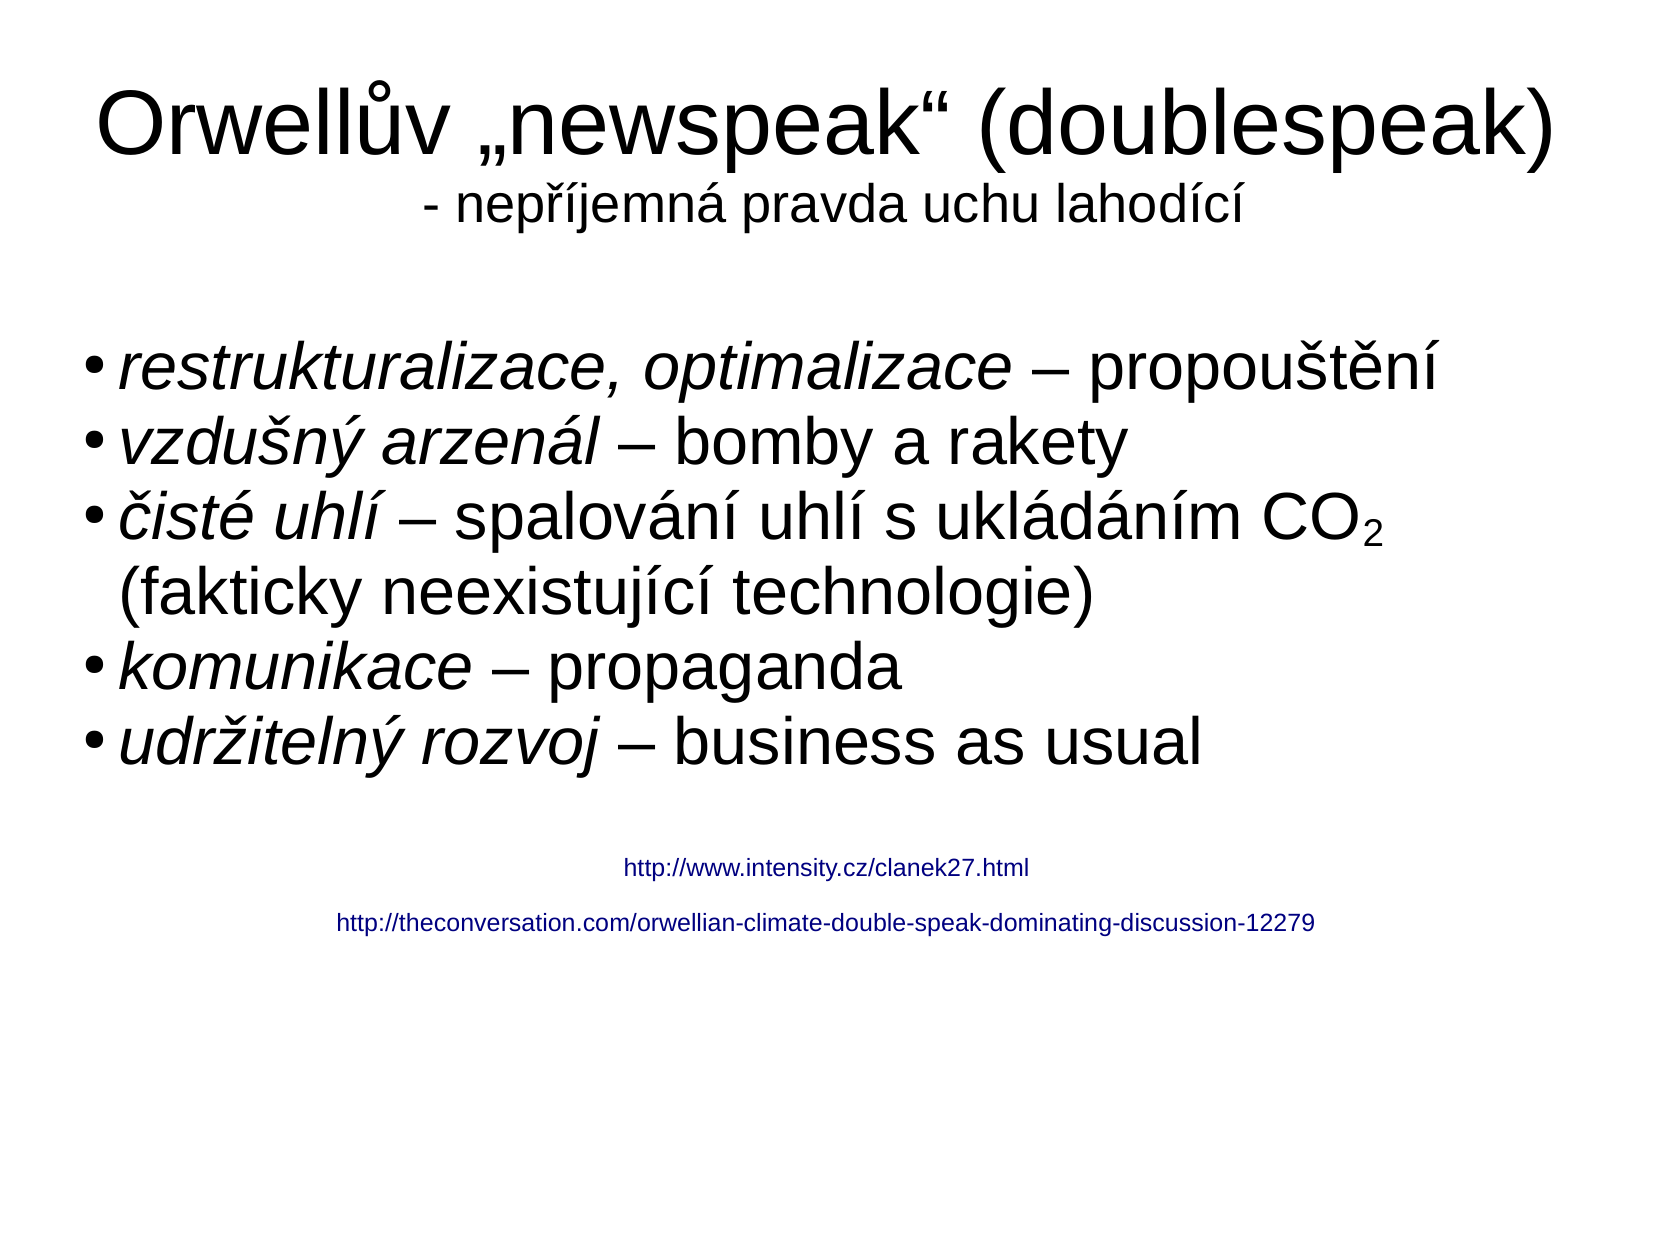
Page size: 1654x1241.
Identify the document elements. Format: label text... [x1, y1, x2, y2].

title Orwellův „newspeak“ (doublespeak) - nepříjemná pravda uchu lahodící [82, 49, 1571, 257]
text_box restrukturalizace, optimalizace – propouštění vzdušný arzenál – bomby a rakety čisté uhlí – spalování uhlí s ukládáním CO2 (fakticky neexistující technologie) komunikace – propaganda udržitelný rozvoj – business as usual http://www.intensity.cz/clanek27.html http://theconversation.com/orwellian-climate-double-speak-dominating-discussion-12279 [82, 257, 1571, 1016]
